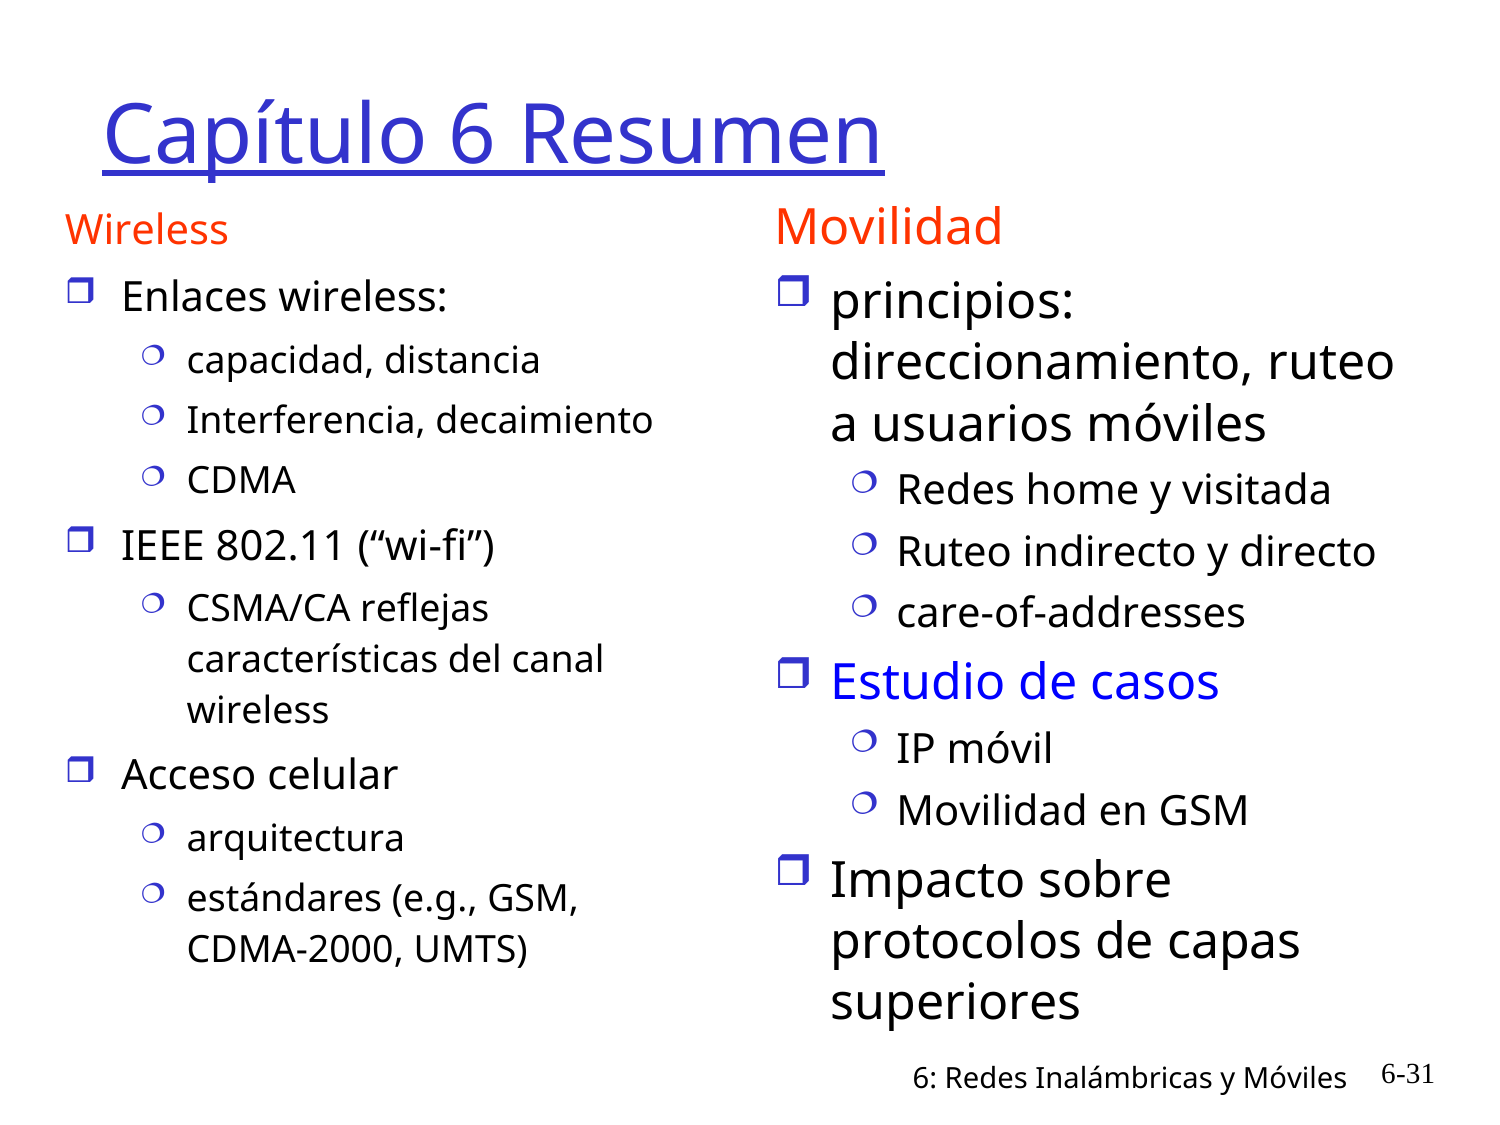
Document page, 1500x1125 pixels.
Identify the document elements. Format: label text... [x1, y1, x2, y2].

list Wireless Enlaces wireless: capacidad, distancia Interferencia, decaimiento CDMA IEEE 802.11 (“wi-fi”) CSMA/CA reflejas características del canal wireless Acceso celular arquitectura estándares (e.g., GSM, CDMA-2000, UMTS) [50, 191, 676, 955]
list Movilidad principios: direccionamiento, ruteo a usuarios móviles Redes home y visitada Ruteo indirecto y directo care-of-addresses Estudio de casos IP móvil Movilidad en GSM Impacto sobre protocolos de capas superiores [759, 187, 1426, 1058]
title Capítulo 6 Resumen [87, 37, 1363, 225]
